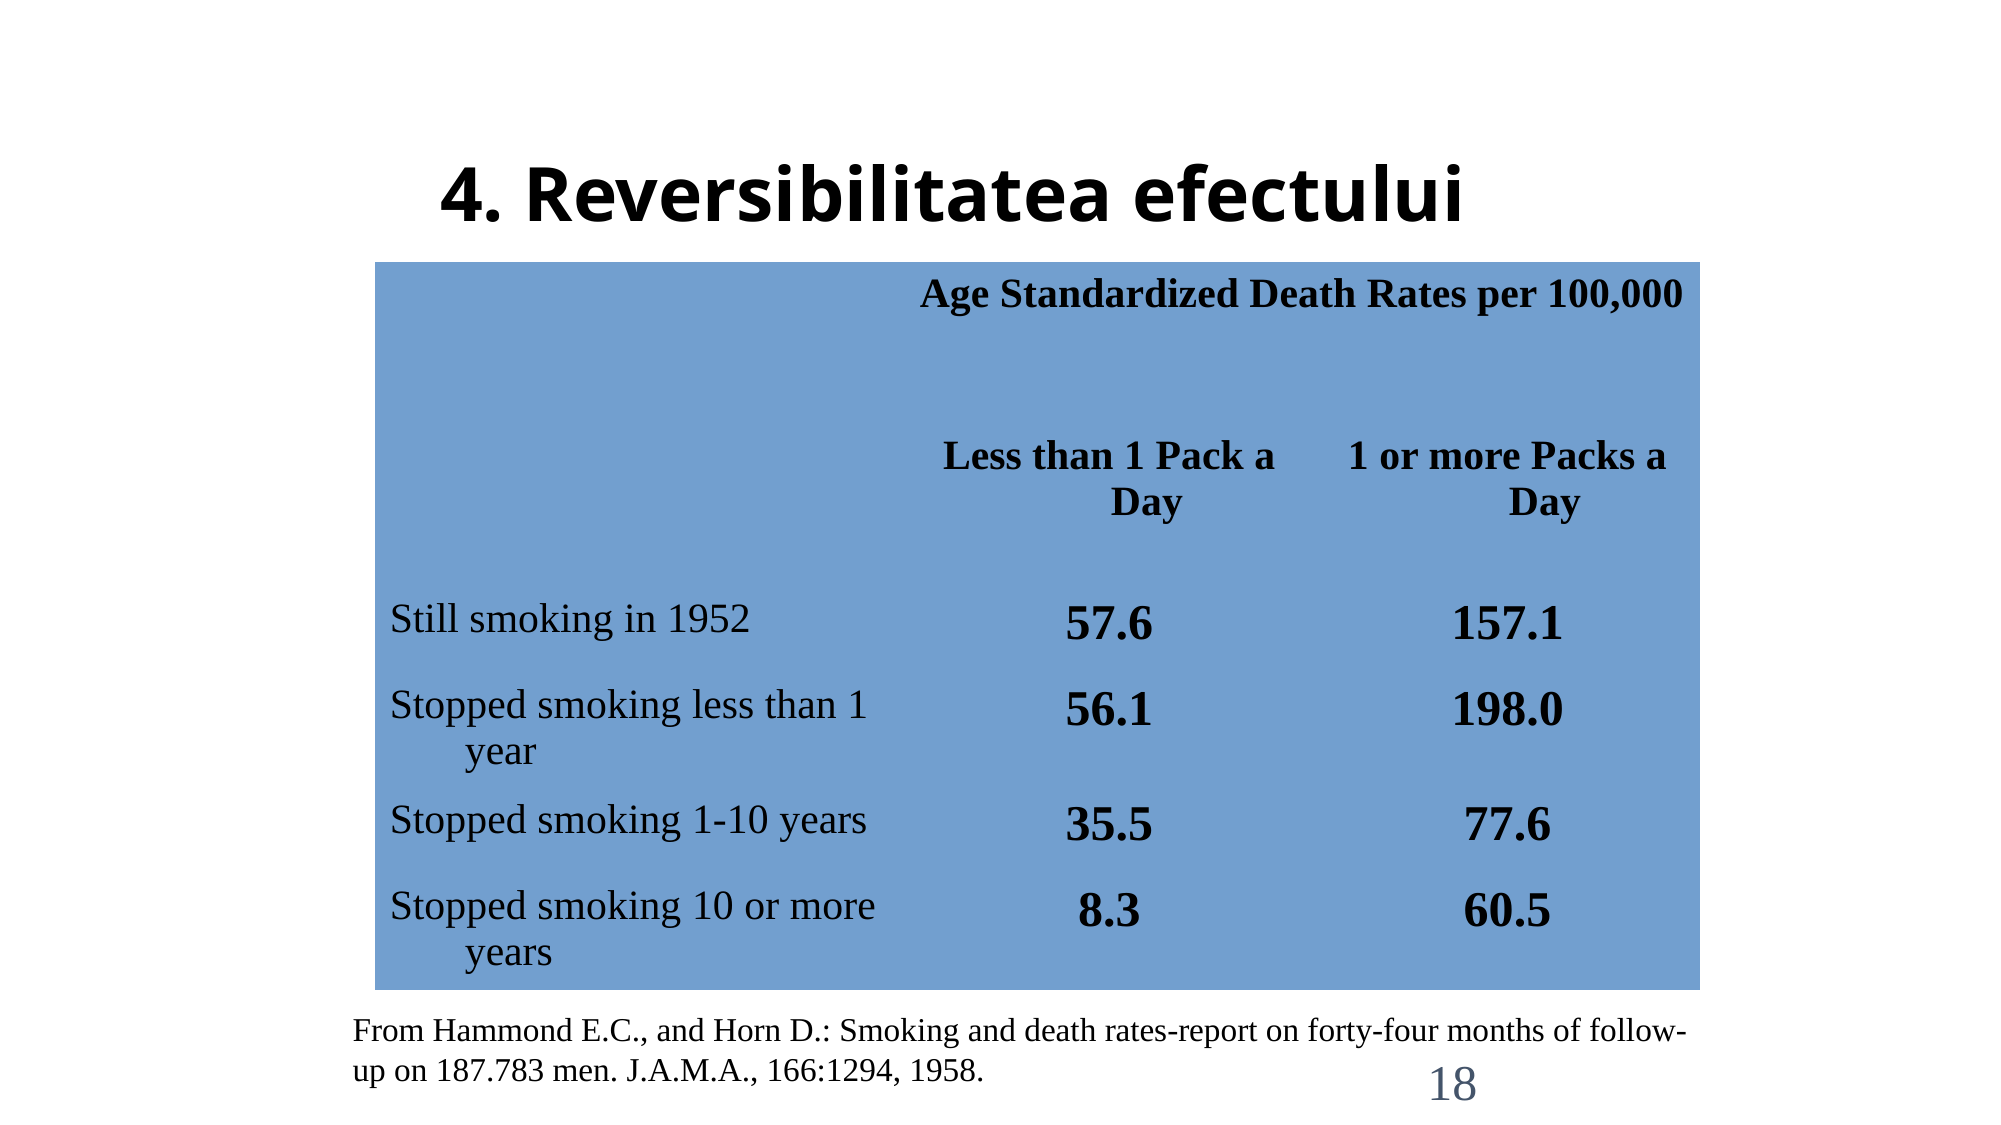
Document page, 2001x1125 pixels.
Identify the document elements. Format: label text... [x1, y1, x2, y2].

table_cell Stopped smoking less than 1 year [375, 673, 904, 788]
table_cell 35.5 [904, 788, 1315, 875]
table_cell Still smoking in 1952 [375, 587, 904, 673]
text_box From Hammond E.C., and Horn D.: Smoking and death rates-report on forty-four months of follow-up on 187.783 men. J.A.M.A., 166:1294, 1958. [337, 1000, 1712, 1095]
table_cell 8.3 [904, 875, 1315, 990]
table_cell 57.6 [904, 587, 1315, 673]
table_cell 56.1 [904, 673, 1315, 788]
table_cell 198.0 [1315, 673, 1700, 788]
table_cell Stopped smoking 10 or more years [375, 875, 904, 990]
title 4. Reversibilitatea efectului [425, 137, 1701, 250]
table_cell Stopped smoking 1-10 years [375, 788, 904, 875]
text_box [1412, 1042, 1863, 1103]
table_cell 157.1 [1315, 587, 1700, 673]
table_cell 60.5 [1315, 875, 1700, 990]
table_cell 77.6 [1315, 788, 1700, 875]
table_cell Less than 1 Pack a Day [904, 425, 1315, 587]
table_header [375, 262, 904, 587]
table_cell 1 or more Packs a Day [1315, 425, 1700, 587]
table_header Age Standardized Death Rates per 100,000 [904, 262, 1700, 425]
